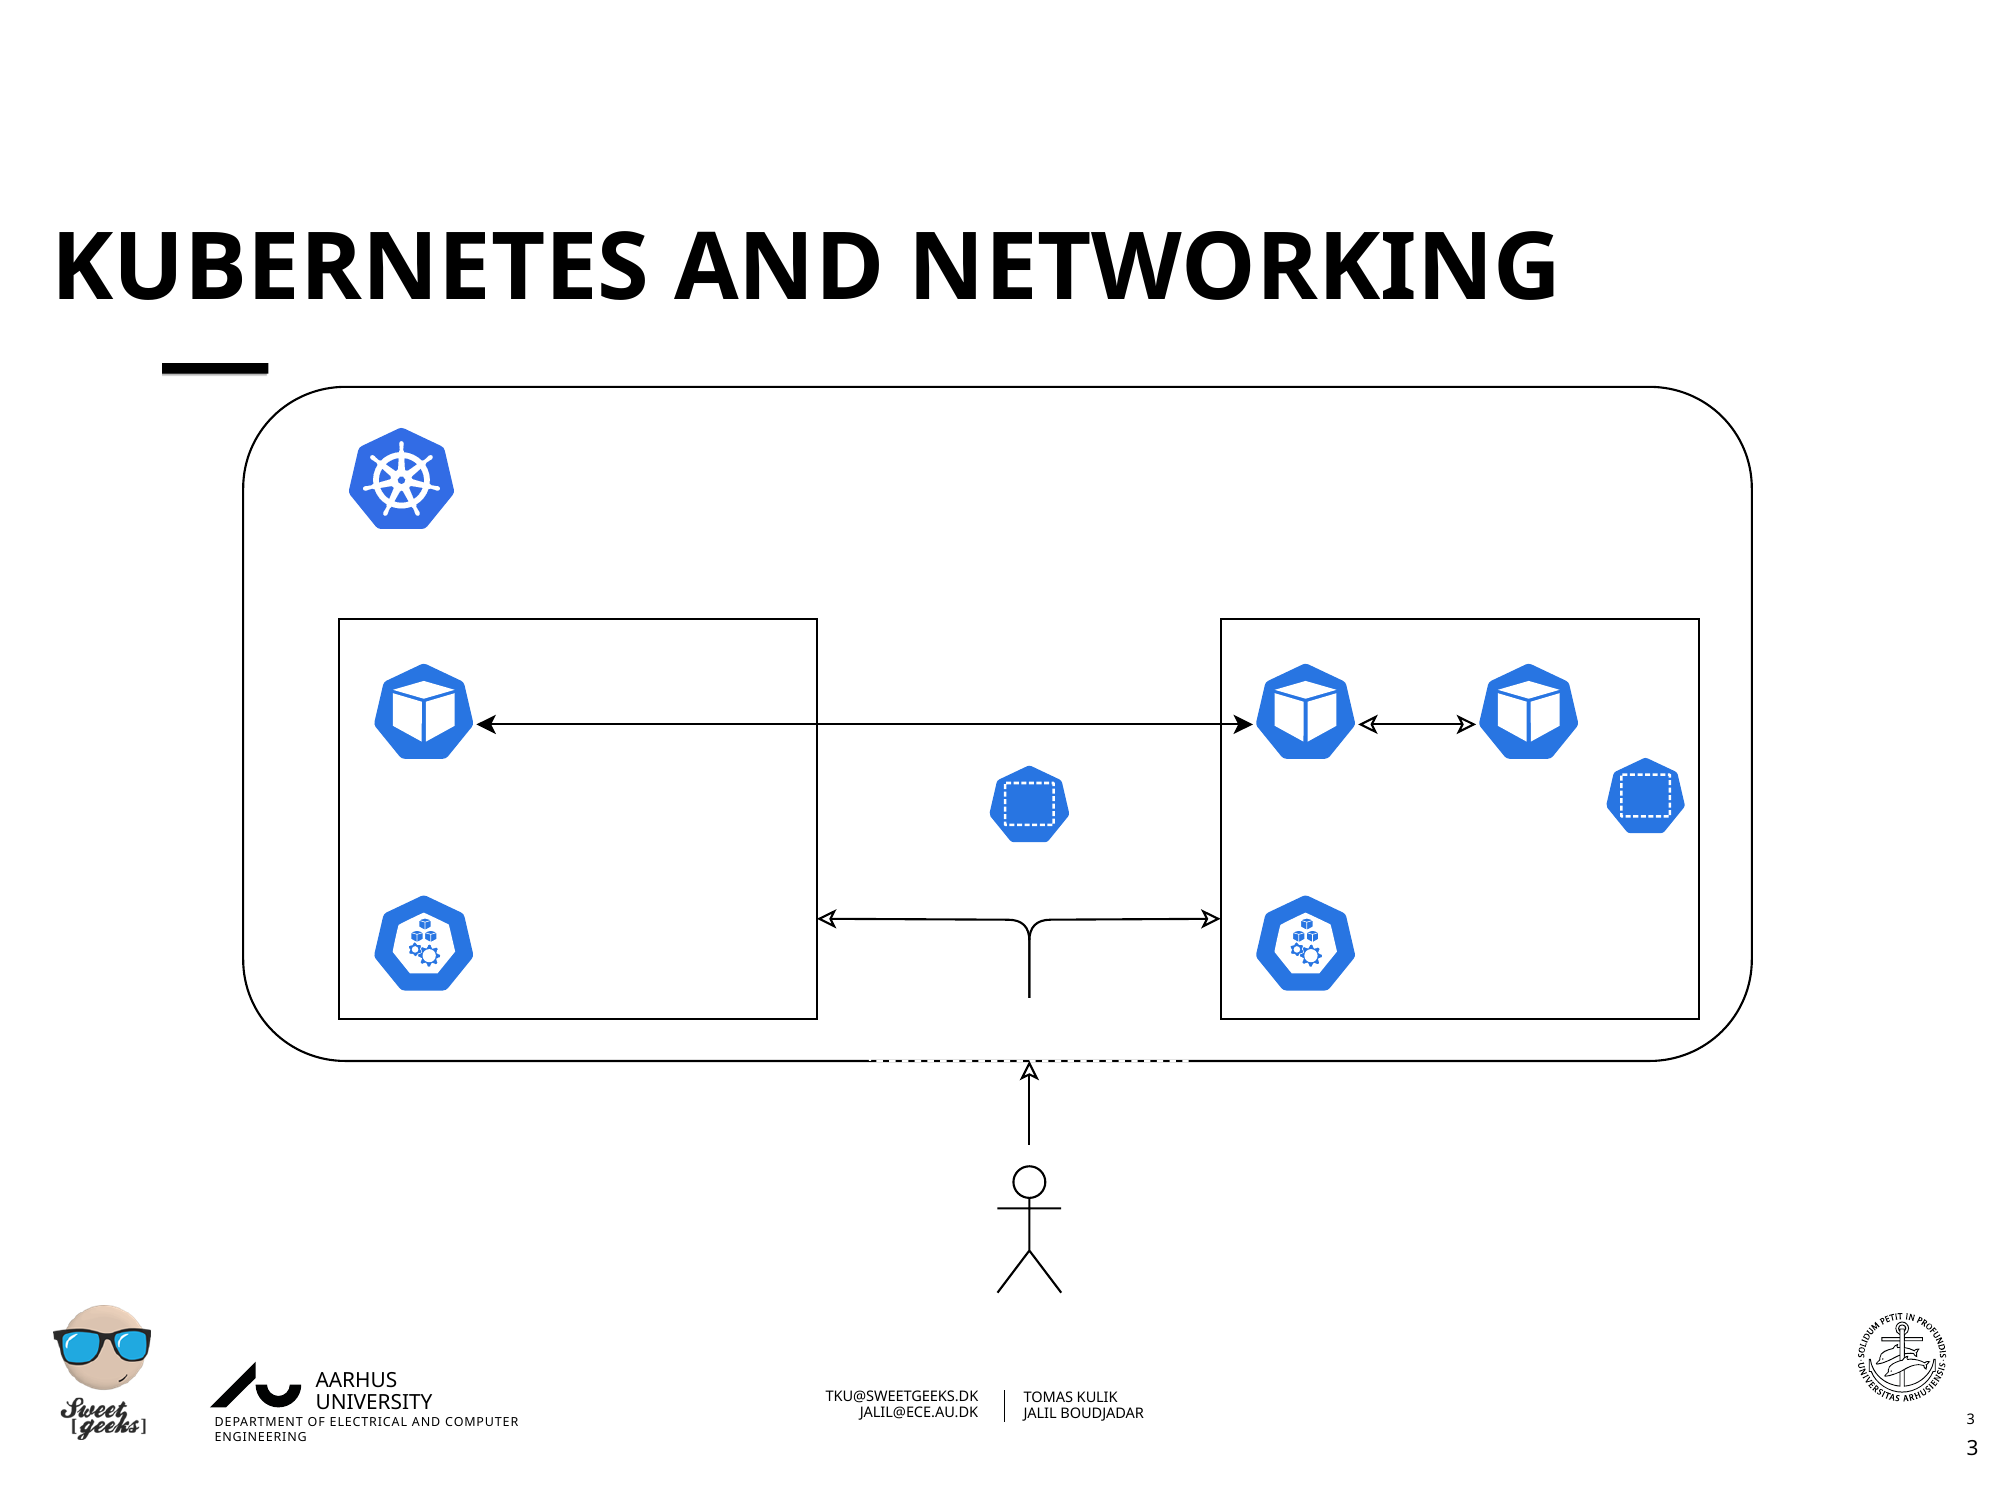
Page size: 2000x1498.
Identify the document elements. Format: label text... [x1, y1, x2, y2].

text_box <number> [1936, 1437, 1979, 1463]
title Kubernetes and networking [51, 32, 1948, 319]
picture [240, 384, 1756, 1344]
slide_number <number> [1660, 1409, 1975, 1458]
picture [53, 1305, 151, 1440]
